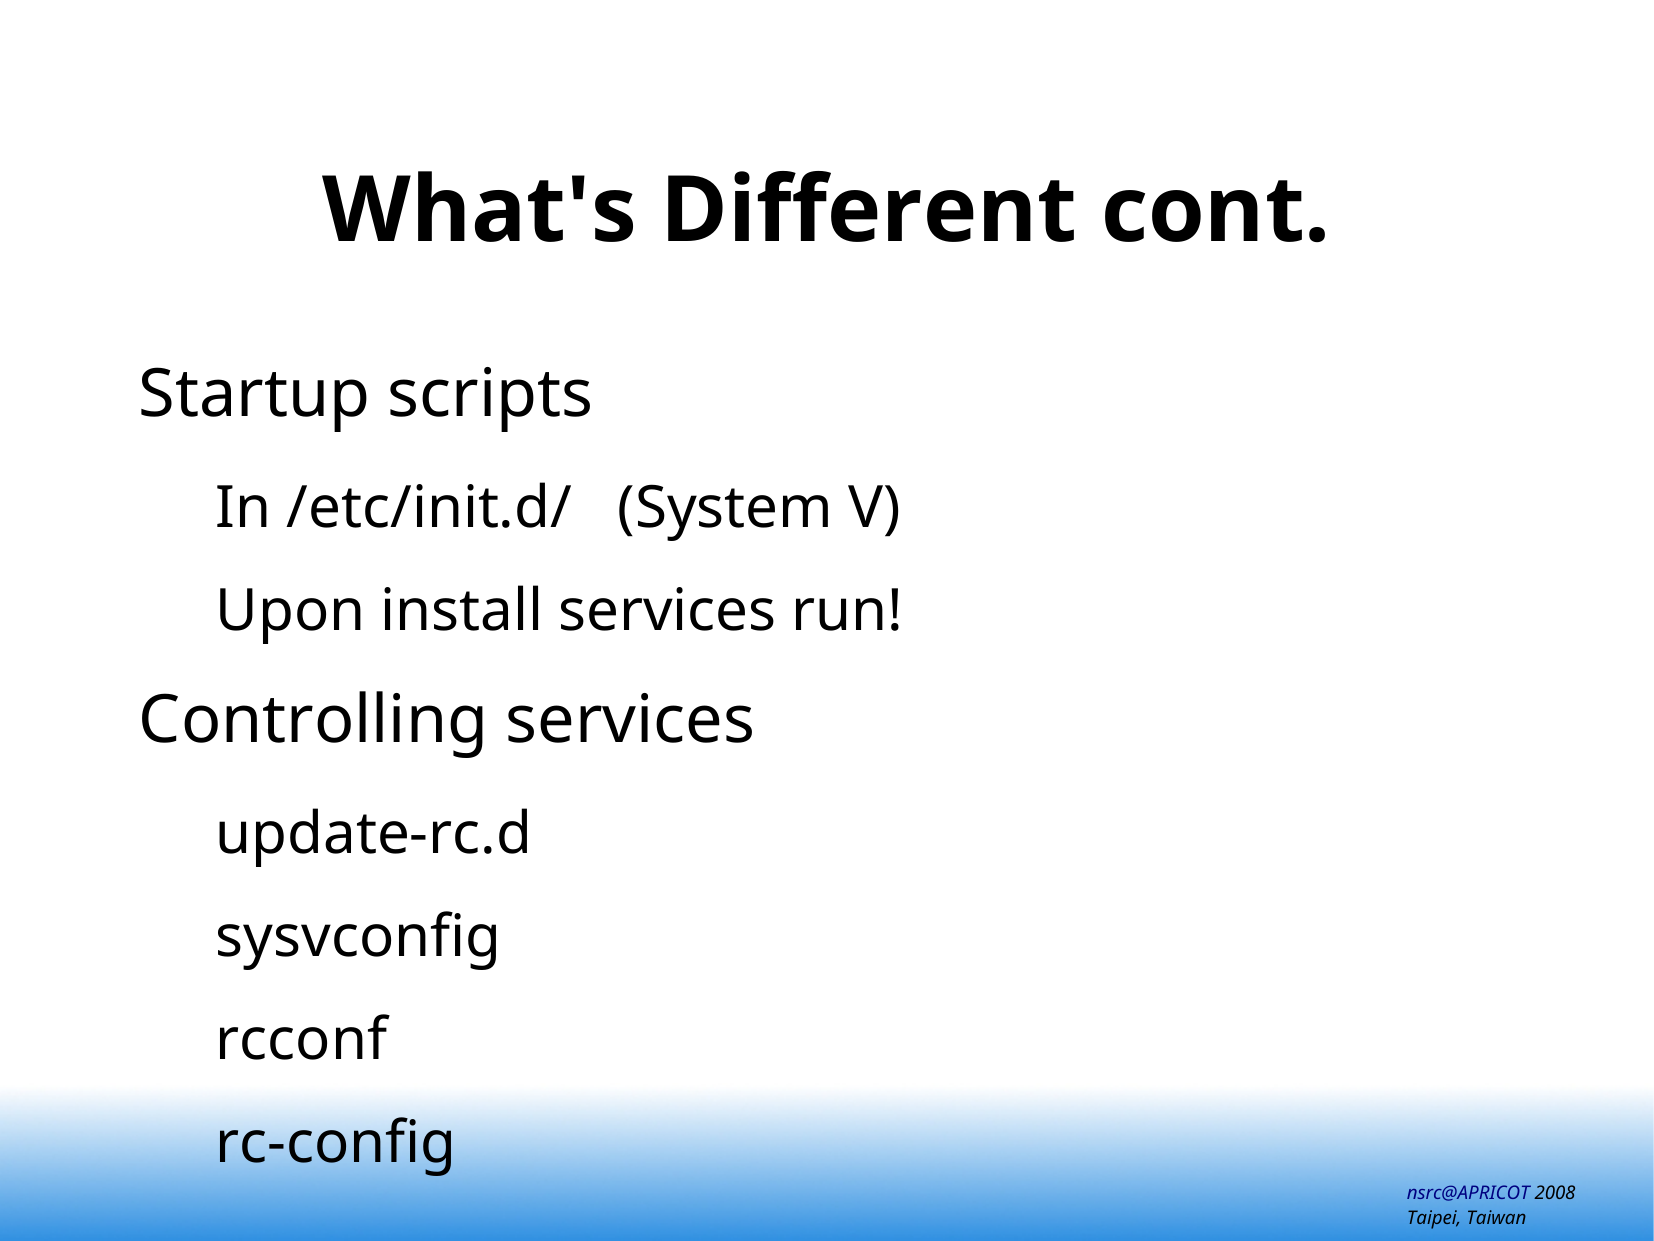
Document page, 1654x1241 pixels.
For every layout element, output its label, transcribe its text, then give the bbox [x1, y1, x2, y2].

picture [0, 1083, 1654, 1241]
title What's Different cont. [121, 102, 1534, 310]
list Startup scripts In /etc/init.d/ (System V) Upon install services run! Controlling services update-rc.d sysvconfig rcconf rc-config [121, 344, 1534, 1127]
